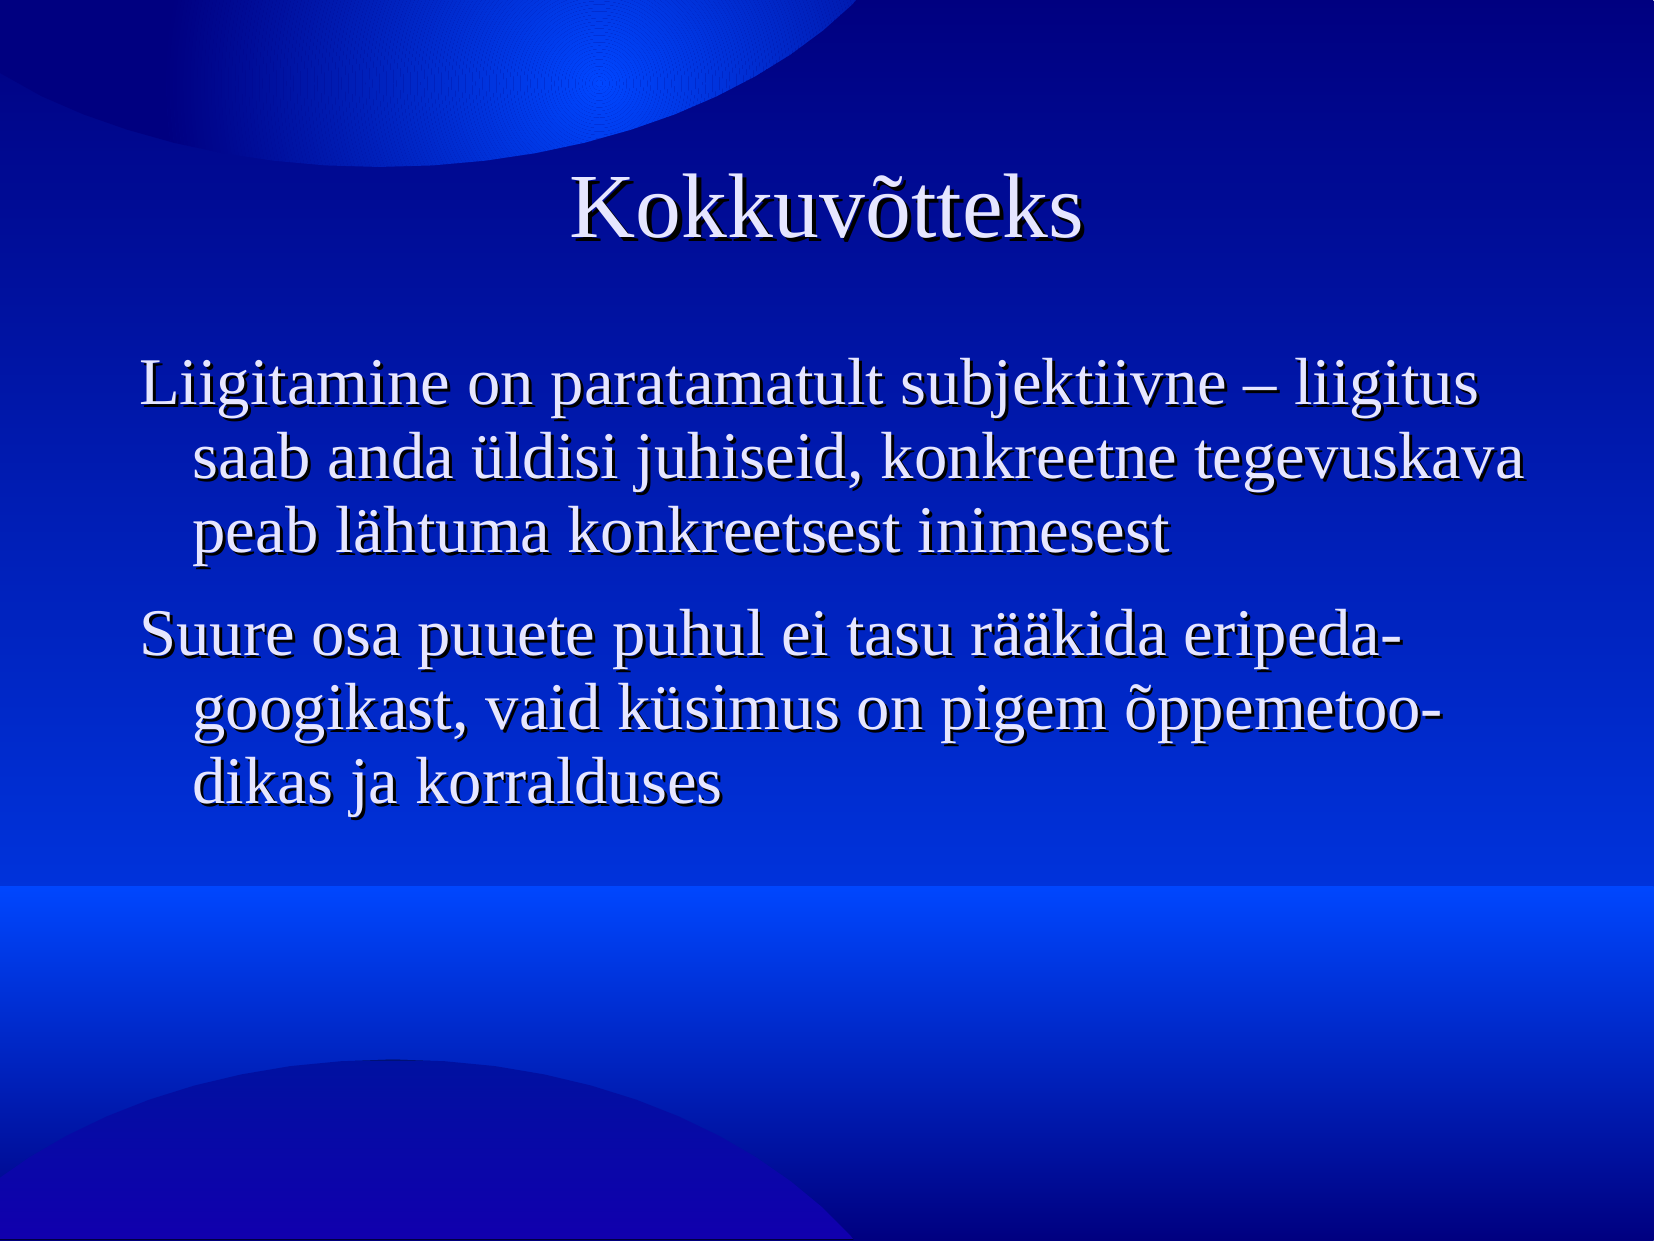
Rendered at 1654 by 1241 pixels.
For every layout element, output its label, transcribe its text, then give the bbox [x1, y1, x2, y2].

title Kokkuvõtteks [121, 102, 1534, 311]
list Liigitamine on paratamatult subjektiivne – liigitus saab anda üldisi juhiseid, konkreetne tegevuskava peab lähtuma konkreetsest inimesest Suure osa puuete puhul ei tasu rääkida eripeda-googikast, vaid küsimus on pigem õppemetoo-dikas ja korralduses [121, 344, 1534, 1127]
